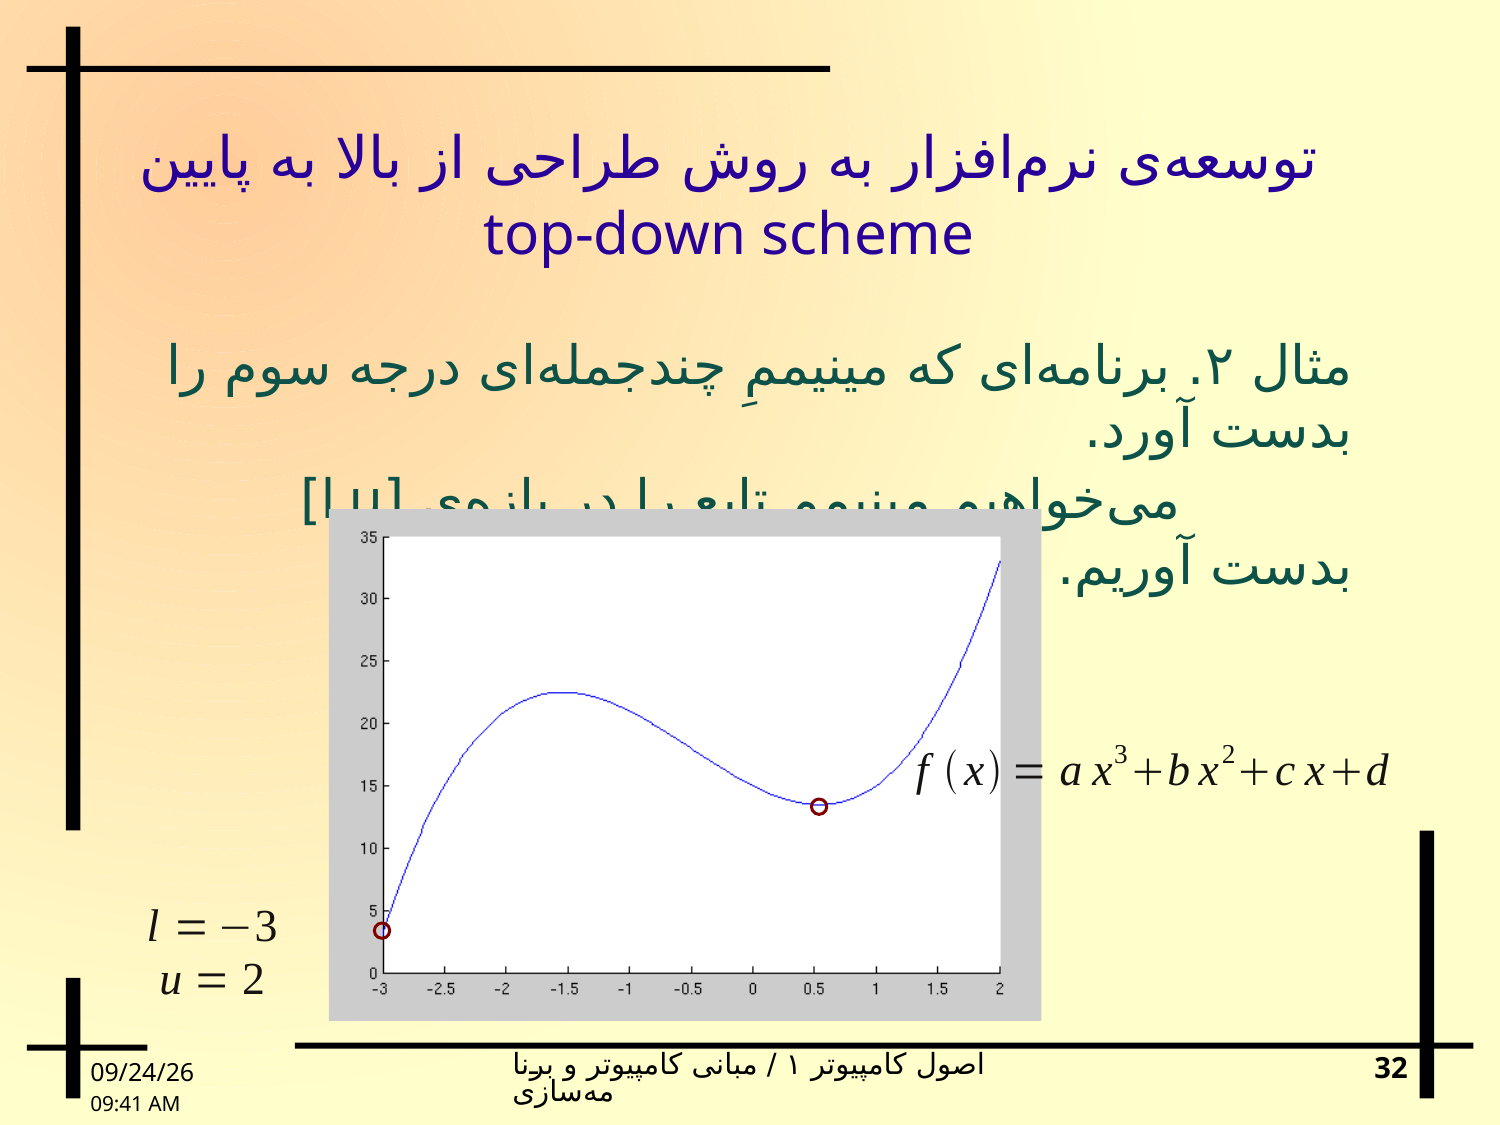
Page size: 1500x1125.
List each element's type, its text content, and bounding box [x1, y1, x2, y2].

title توسعه‌ی نرم‌افزار به روش طراحی از بالا به پایین top-down scheme [113, 102, 1344, 294]
chart [900, 738, 1395, 798]
chart [140, 900, 284, 1005]
picture [328, 509, 1042, 1021]
list مثال ۲. برنامه‌ای که مینیممِ چندجمله‌ای درجه سوم را بدست آورد. می‌خواهیم مینیمم تابع را در بازه‌ی [l,u] بدست آوریم. [141, 334, 1406, 504]
